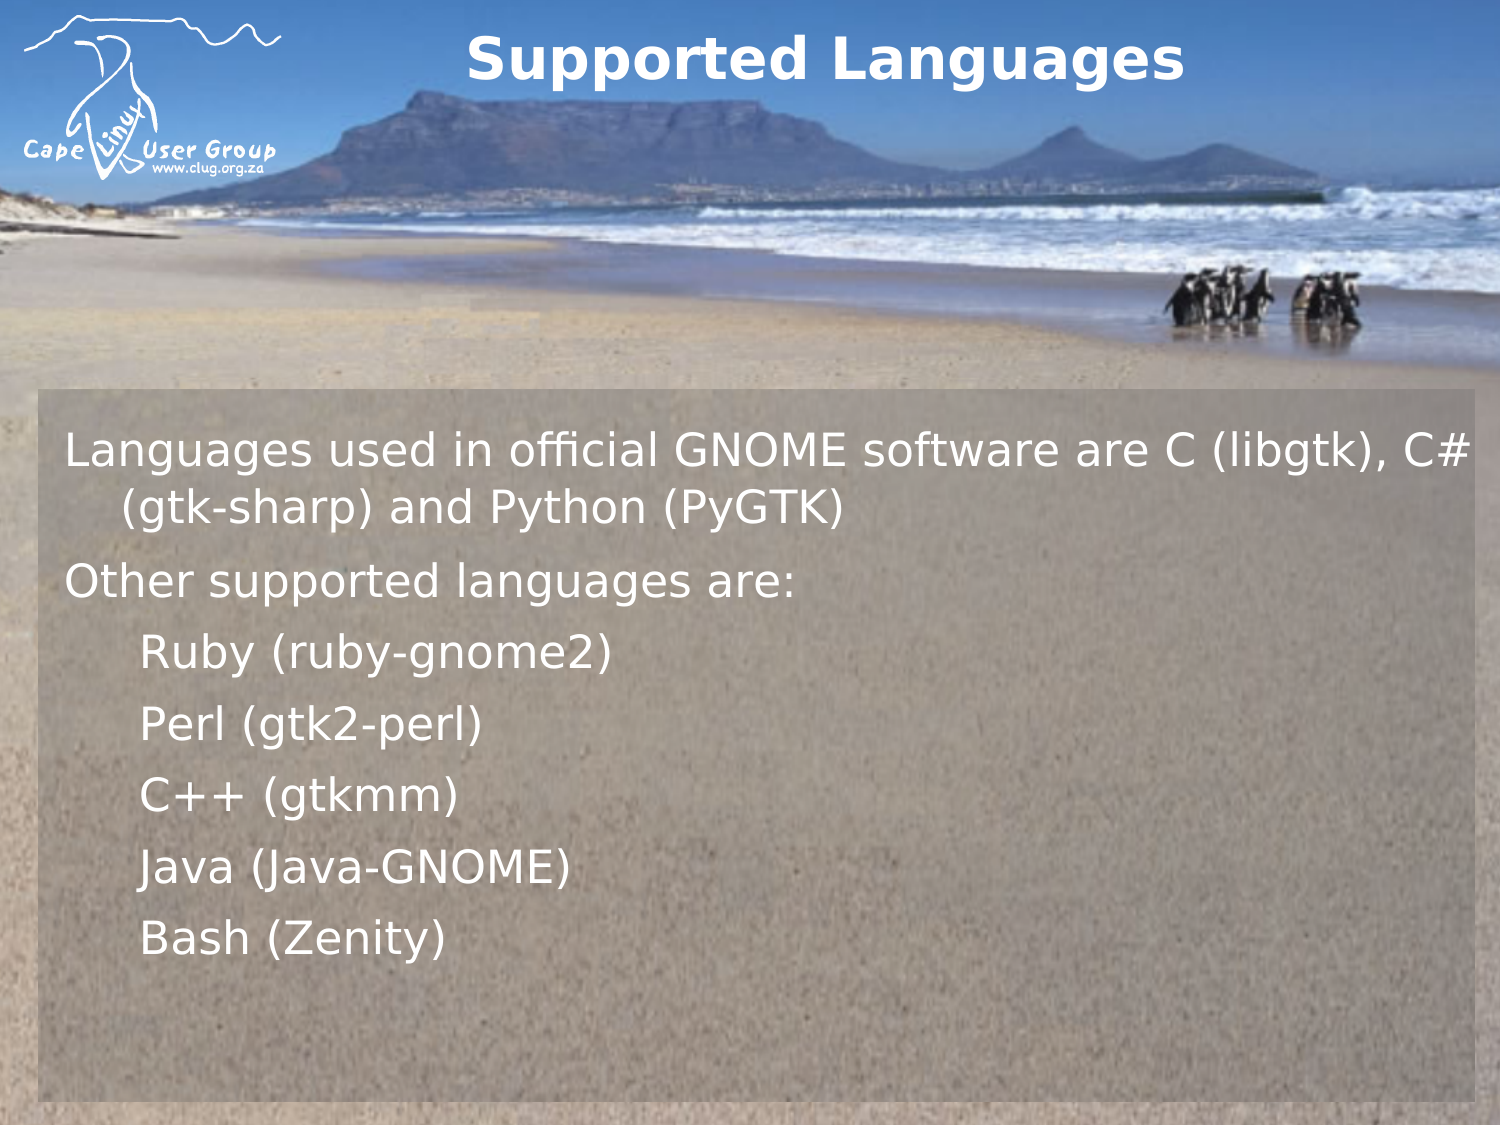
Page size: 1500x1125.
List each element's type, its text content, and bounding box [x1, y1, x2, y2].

list Languages used in official GNOME software are C (libgtk), C# (gtk-sharp) and Python (PyGTK) Other supported languages are: Ruby (ruby-gnome2) Perl (gtk2-perl) C++ (gtkmm) Java (Java-GNOME) Bash (Zenity) [64, 420, 1476, 1105]
title Supported Languages [465, 0, 1484, 115]
picture [0, 0, 1500, 1125]
